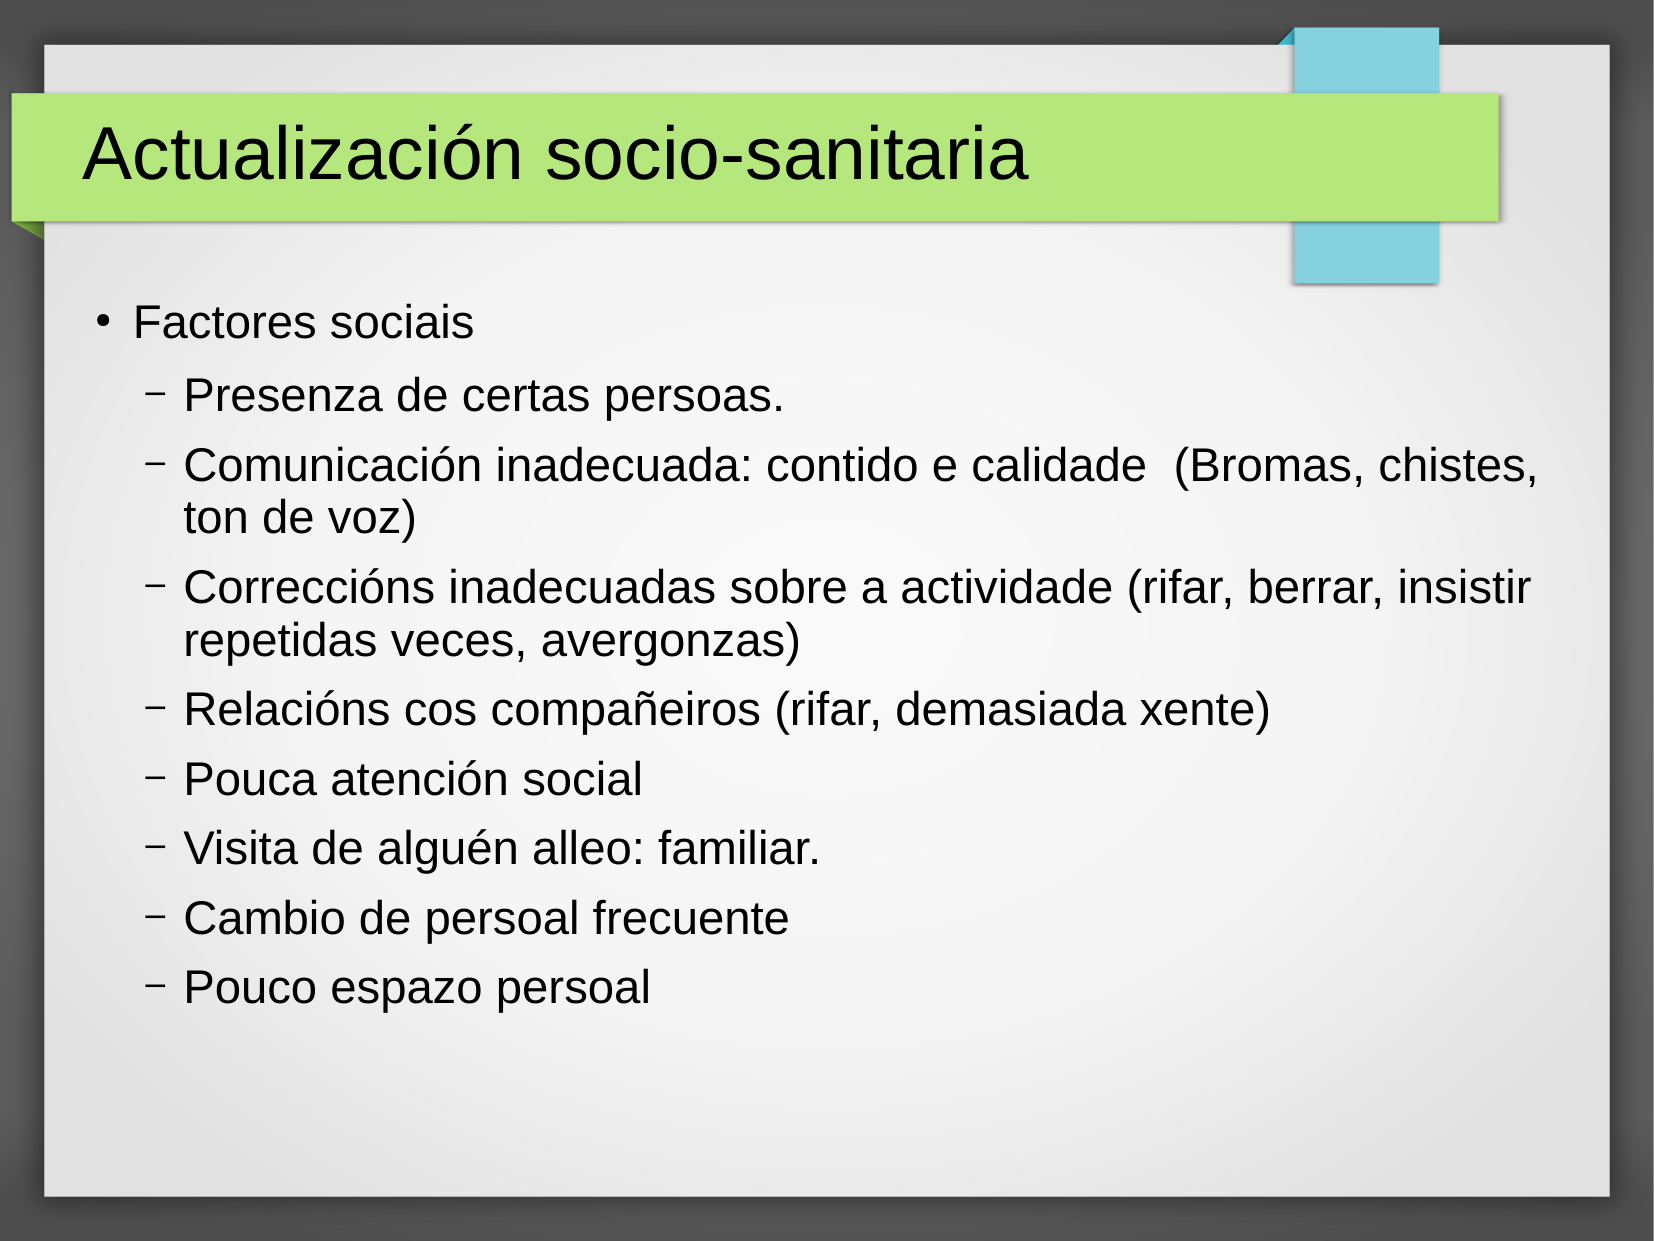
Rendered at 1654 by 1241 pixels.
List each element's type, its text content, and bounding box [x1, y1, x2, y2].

title Actualización socio-sanitaria [82, 94, 1264, 213]
list Factores sociais Presenza de certas persoas. Comunicación inadecuada: contido e calidade (Bromas, chistes, ton de voz) Correccións inadecuadas sobre a actividade (rifar, berrar, insistir repetidas veces, avergonzas) Relacións cos compañeiros (rifar, demasiada xente) Pouca atención social Visita de alguén alleo: familiar. Cambio de persoal frecuente Pouco espazo persoal [82, 295, 1571, 1015]
picture [0, 0, 1654, 1241]
